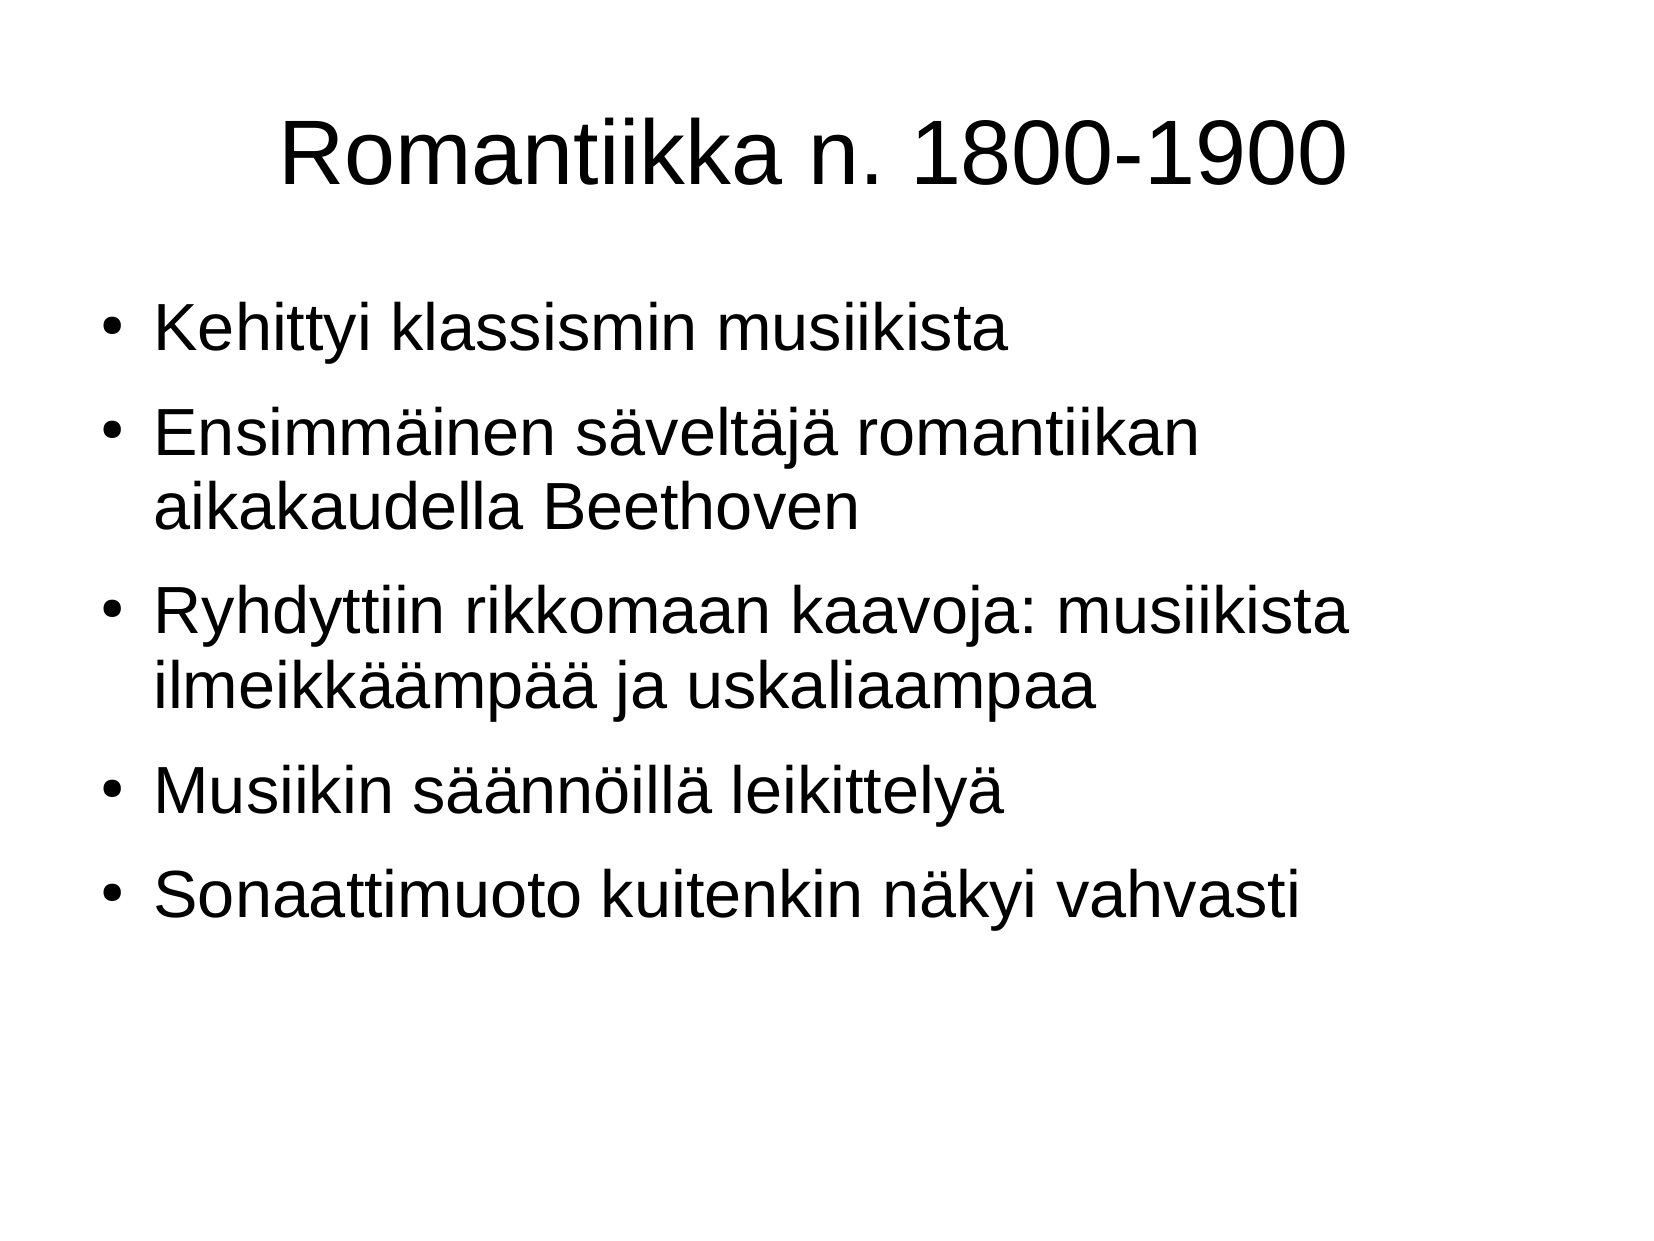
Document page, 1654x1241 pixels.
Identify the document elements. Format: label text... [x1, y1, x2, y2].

title Romantiikka n. 1800-1900 [82, 49, 1571, 257]
list Kehittyi klassismin musiikista Ensimmäinen säveltäjä romantiikan aikakaudella Beethoven Ryhdyttiin rikkomaan kaavoja: musiikista ilmeikkäämpää ja uskaliaampaa Musiikin säännöillä leikittelyä Sonaattimuoto kuitenkin näkyi vahvasti [82, 290, 1538, 1010]
